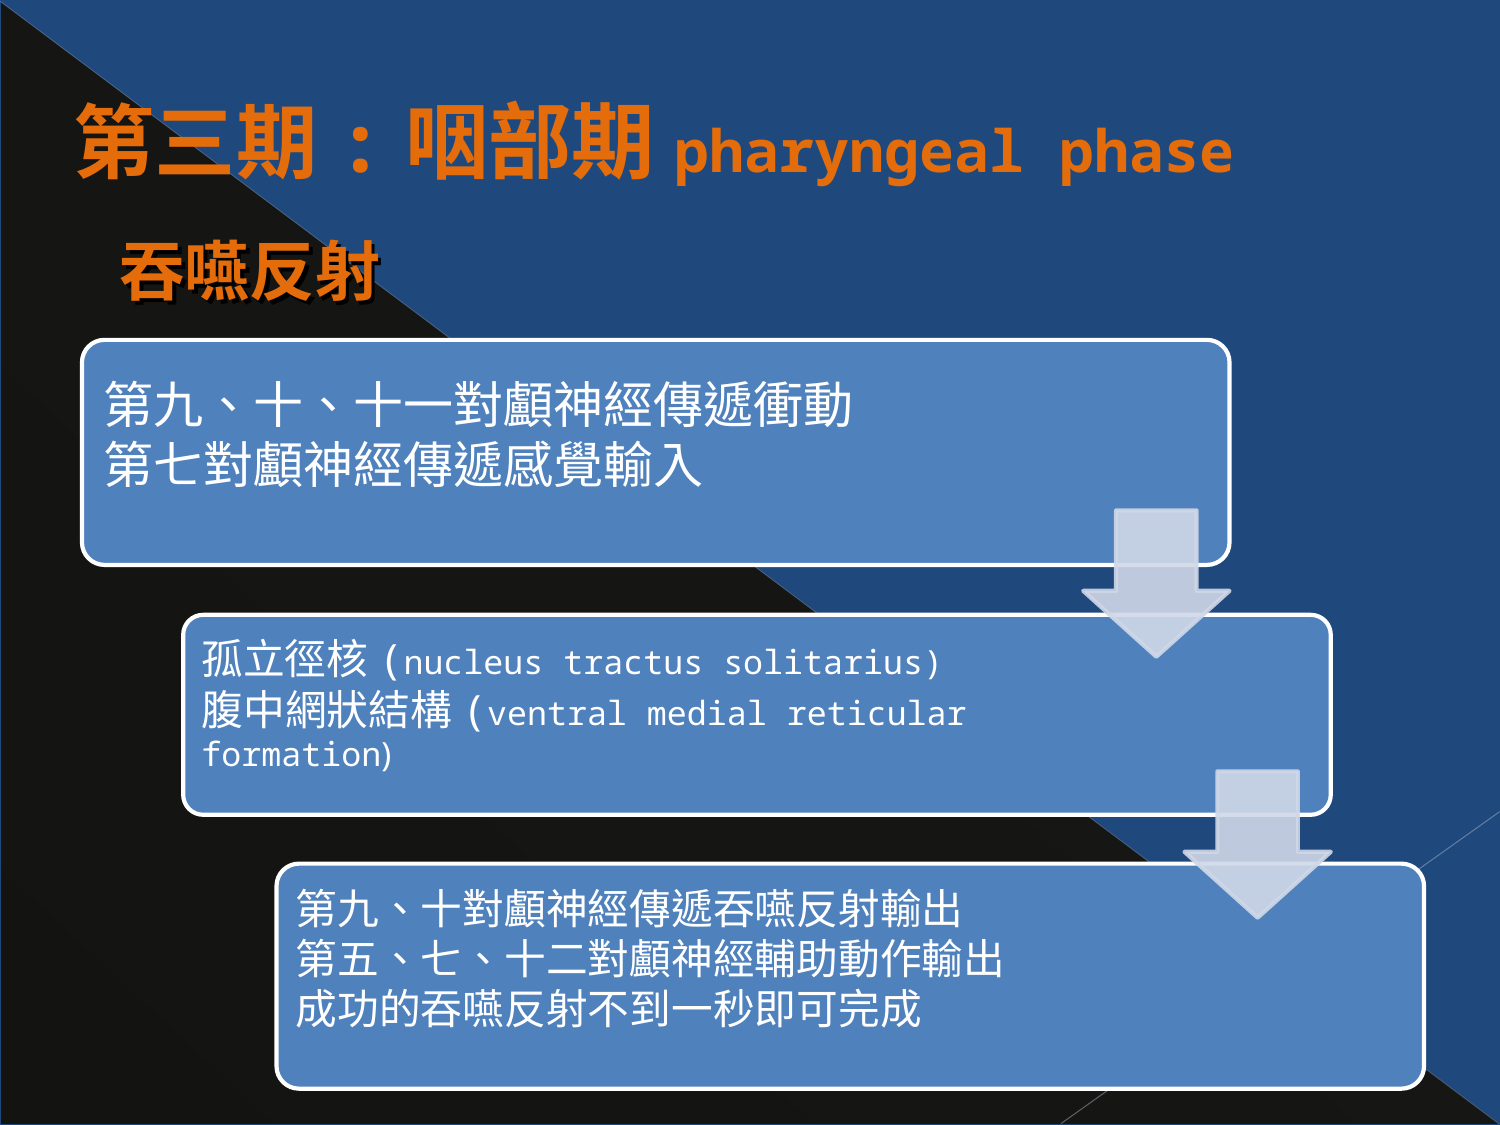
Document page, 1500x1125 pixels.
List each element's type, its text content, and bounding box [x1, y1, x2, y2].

text_box [1083, 510, 1230, 657]
text_box 孤立徑核(nucleus tractus solitarius) 腹中網狀結構(ventral medial reticular formation) [183, 614, 1331, 815]
text_box 第三期:咽部期pharyngeal phase [58, 82, 1409, 200]
text_box 第九、十對顱神經傳遞吞嚥反射輸出 第五、七、十二對顱神經輔助動作輸出 成功的吞嚥反射不到一秒即可完成 [276, 863, 1425, 1089]
title 吞嚥反射 [35, 222, 739, 317]
text_box 第九、十、十一對顱神經傳遞衝動 第七對顱神經傳遞感覺輸入 [81, 339, 1230, 565]
text_box [1184, 771, 1331, 918]
